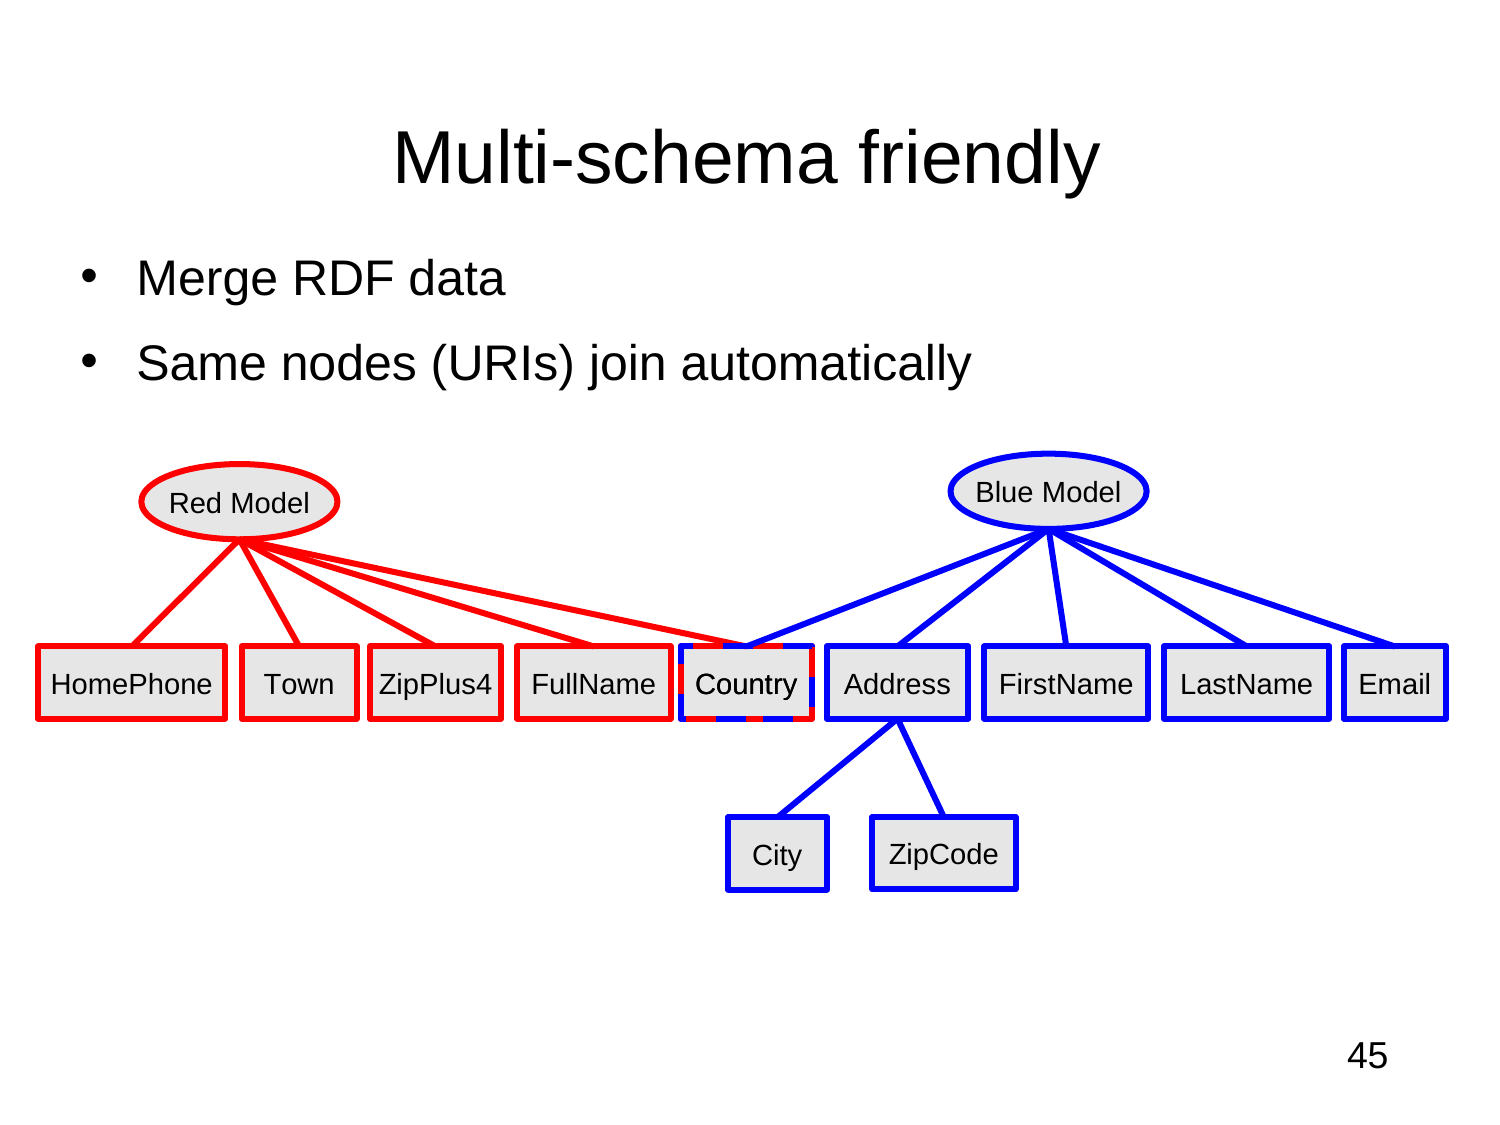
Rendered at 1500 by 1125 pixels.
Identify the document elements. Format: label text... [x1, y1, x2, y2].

list Merge RDF data Same nodes (URIs) join automatically [65, 536, 1423, 998]
text_box Email [1343, 646, 1446, 719]
text_box Red Model [141, 464, 338, 540]
text_box FirstName [984, 646, 1149, 719]
text_box FullName [517, 646, 671, 719]
text_box City [727, 817, 827, 890]
text_box Blue Model [950, 453, 1147, 529]
text_box HomePhone [38, 646, 226, 719]
text_box Address [826, 646, 969, 719]
text_box LastName [1164, 646, 1330, 719]
list Merge RDF data Same nodes (URIs) join automatically [65, 237, 1423, 646]
text_box Country [680, 646, 813, 719]
title Multi-schema friendly [70, 18, 1423, 207]
text_box Town [241, 646, 357, 719]
text_box ZipCode [872, 817, 1016, 890]
text_box ZipPlus4 [369, 646, 502, 719]
